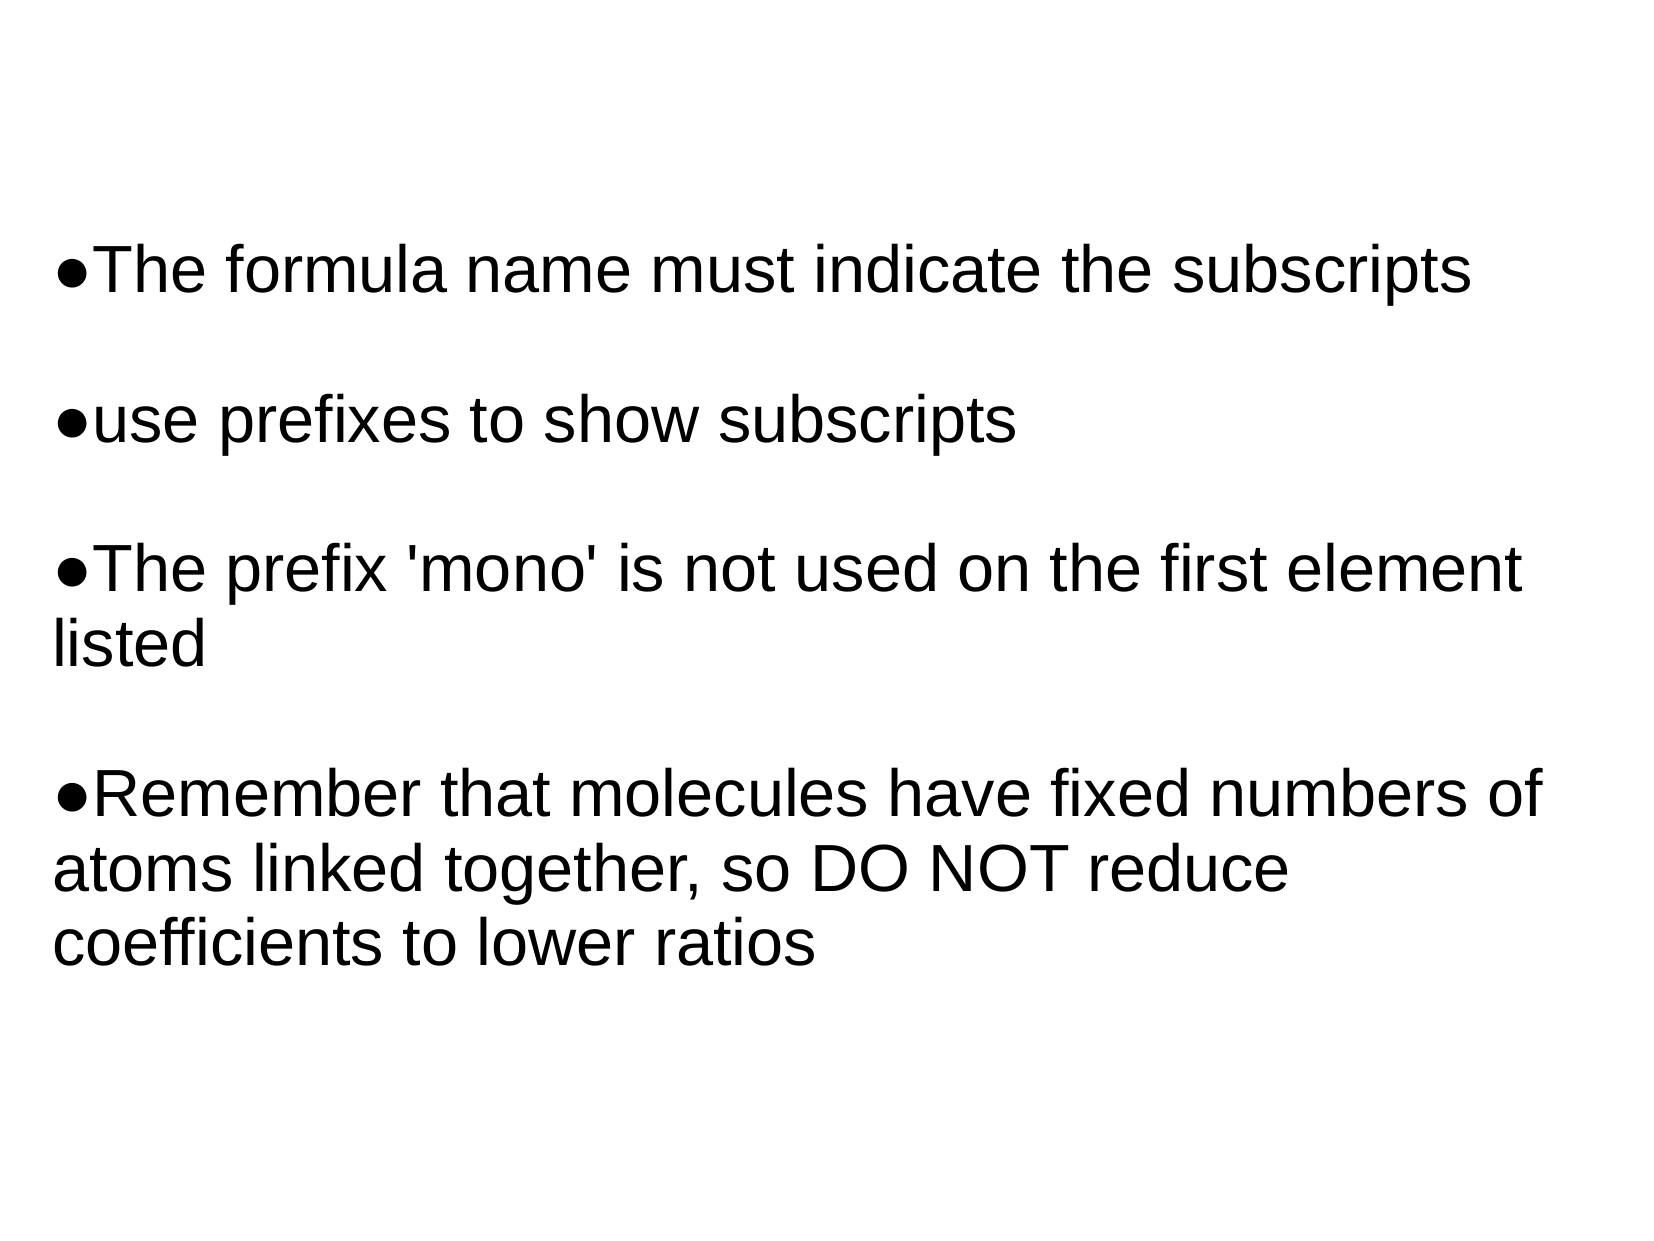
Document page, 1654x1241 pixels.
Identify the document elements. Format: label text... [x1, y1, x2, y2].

text_box ●The formula name must indicate the subscripts ●use prefixes to show subscripts ●The prefix 'mono' is not used on the first element listed ●Remember that molecules have fixed numbers of atoms linked together, so DO NOT reduce coefficients to lower ratios [37, 225, 1617, 988]
